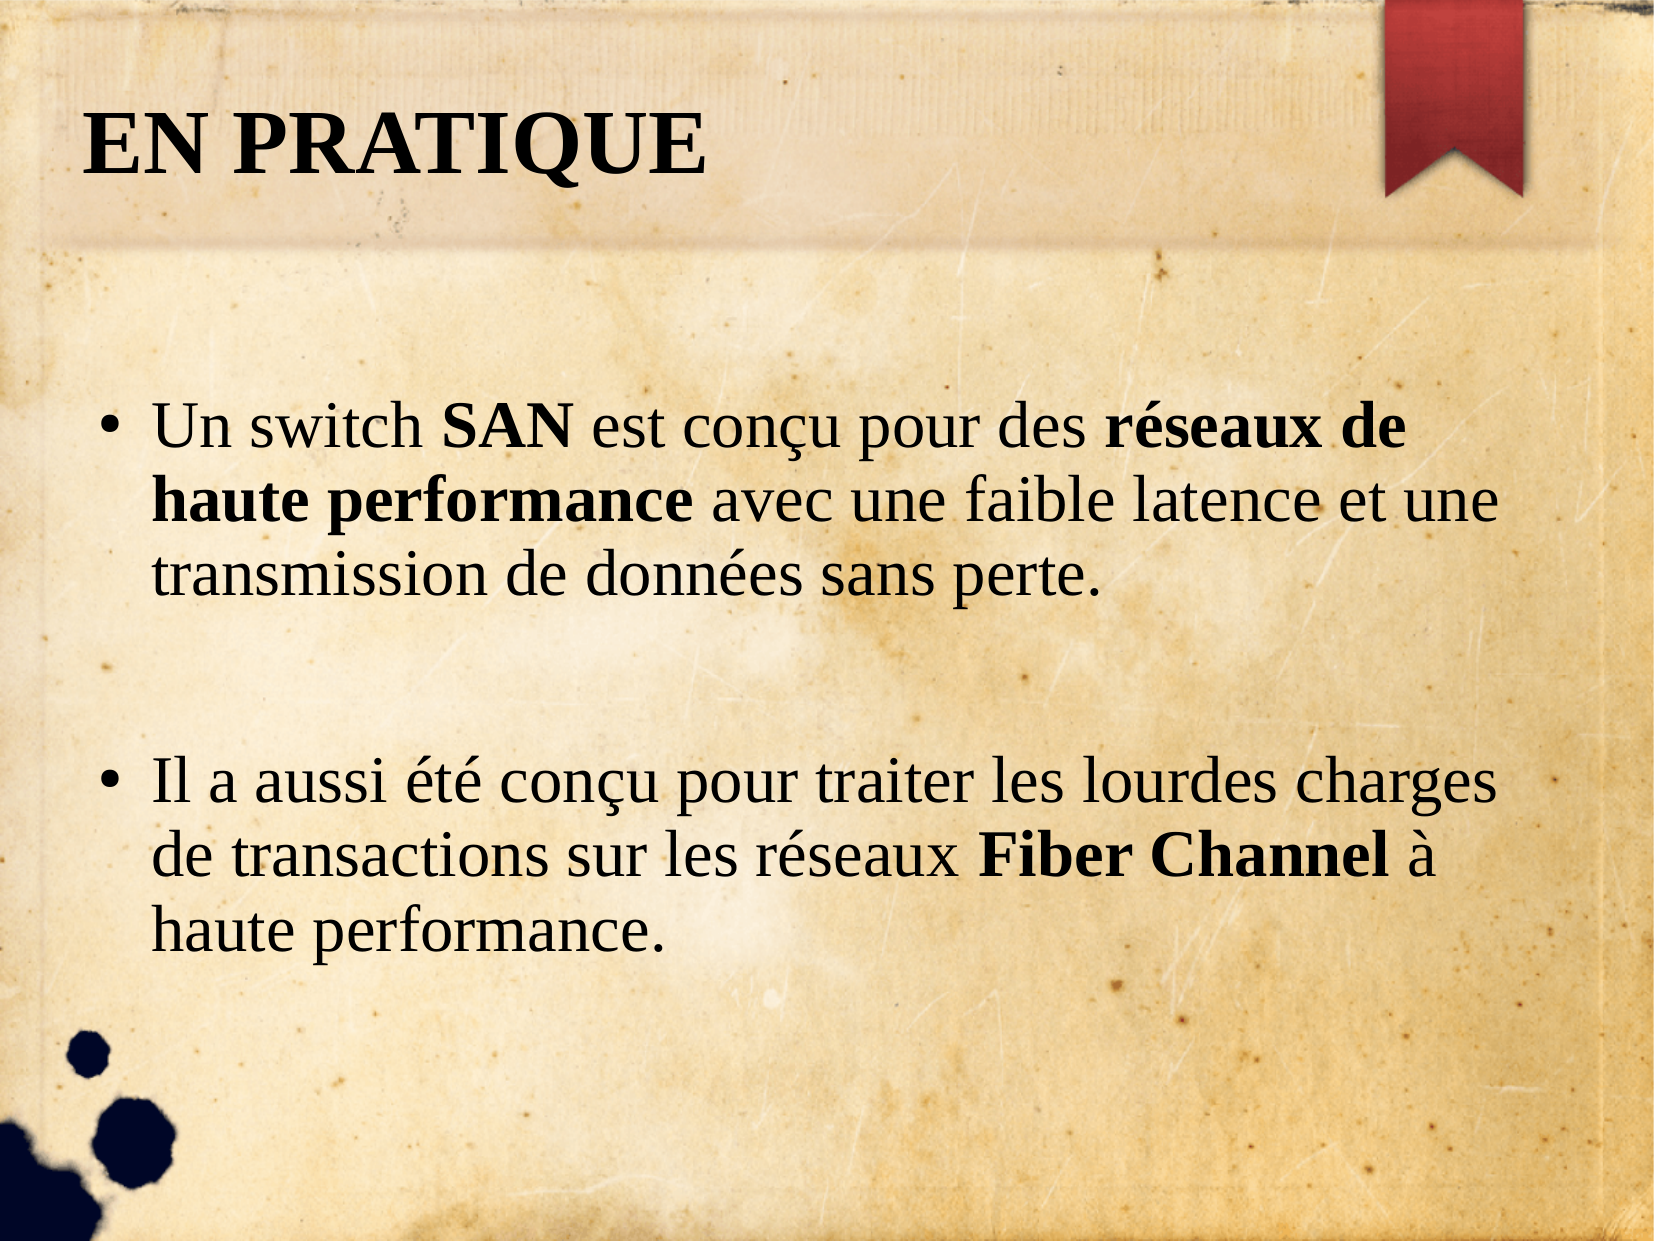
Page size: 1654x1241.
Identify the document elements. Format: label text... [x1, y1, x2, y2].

list Un switch SAN est conçu pour des réseaux de haute performance avec une faible latence et une transmission de données sans perte. Il a aussi été conçu pour traiter les lourdes charges de transactions sur les réseaux Fiber Channel à haute performance. [80, 284, 1536, 1004]
title EN PRATIQUE [82, 49, 1347, 237]
picture [0, 0, 1654, 1241]
